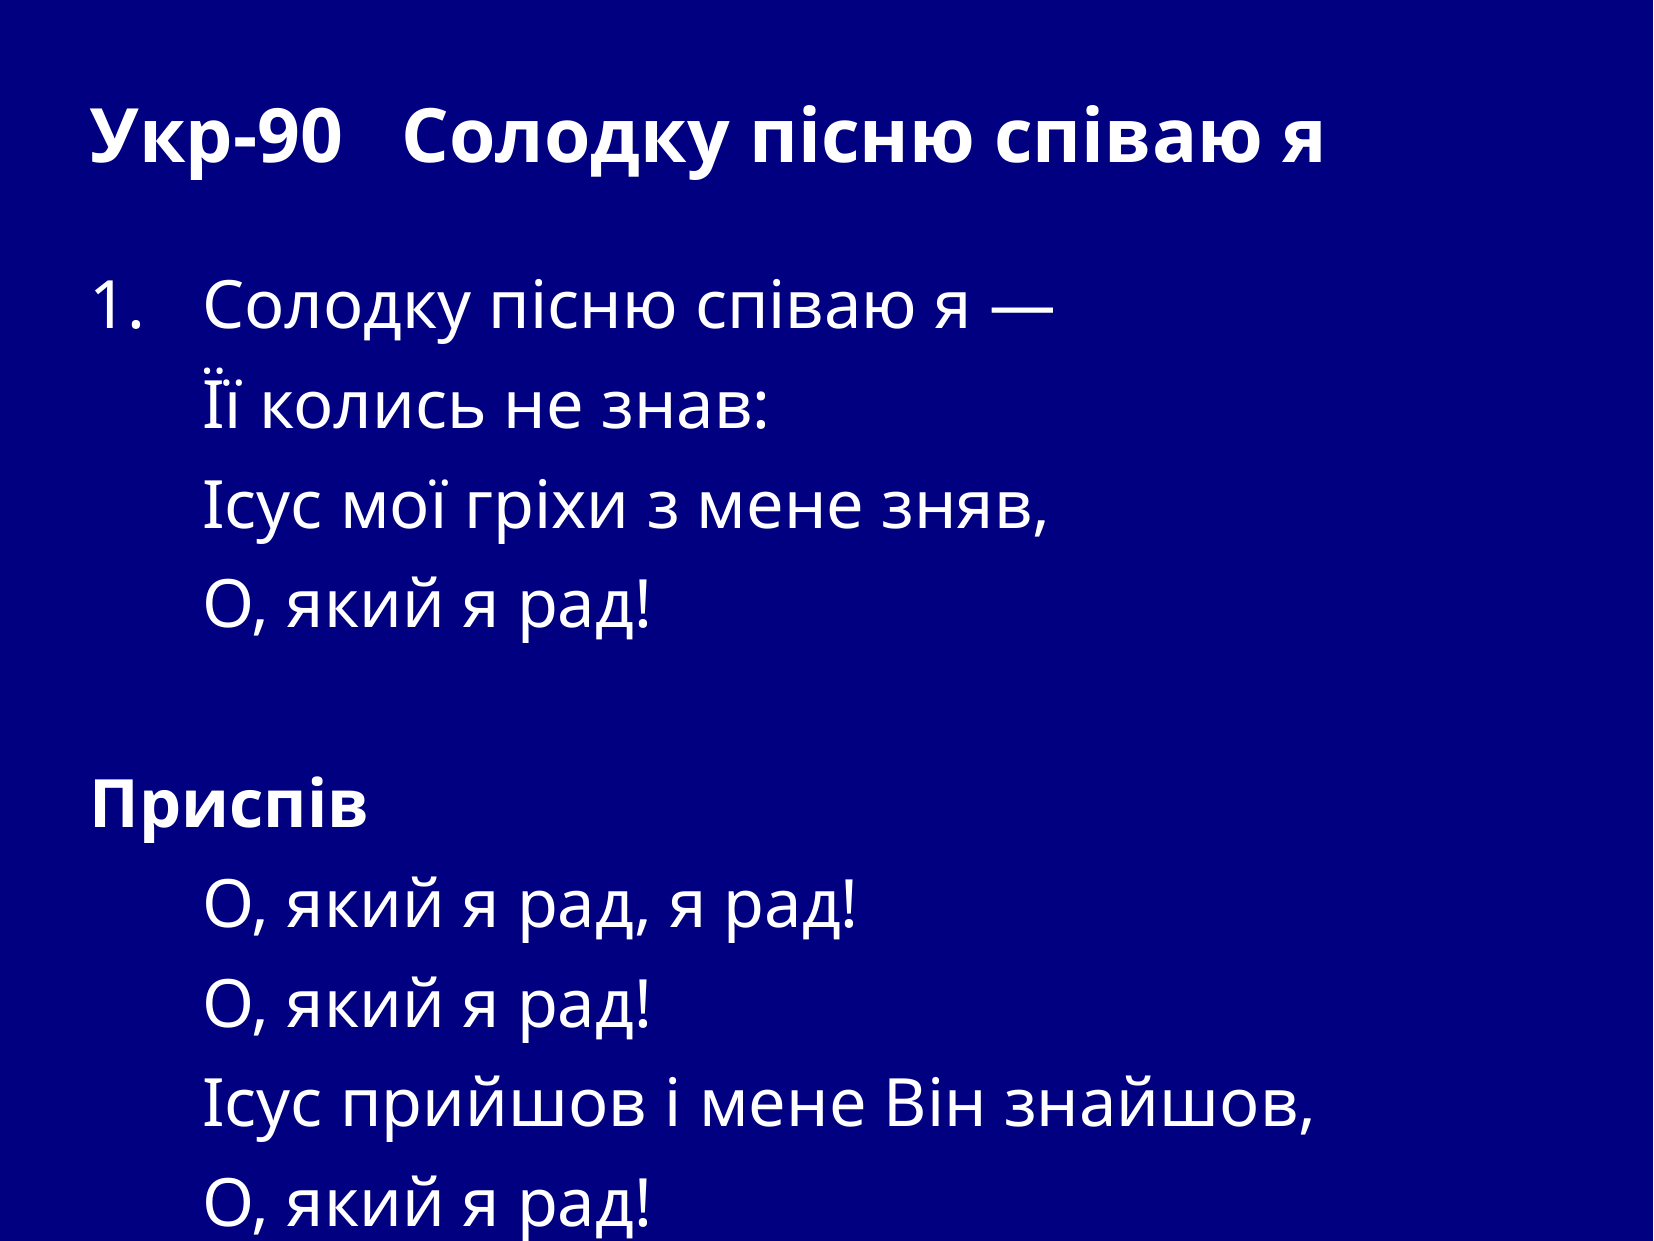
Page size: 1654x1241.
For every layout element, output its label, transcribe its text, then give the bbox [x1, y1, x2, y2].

text_box Укр-90 Солодку пісню співаю я [75, 75, 1576, 188]
text_box 1. Солодку пісню співаю я ― Її колись не знав: Ісус мої гріхи з мене зняв, О, який я рад! Приспів О, який я рад, я рад! О, який я рад! Ісус прийшов і мене Він знайшов, О, який я рад! [75, 188, 1576, 1163]
